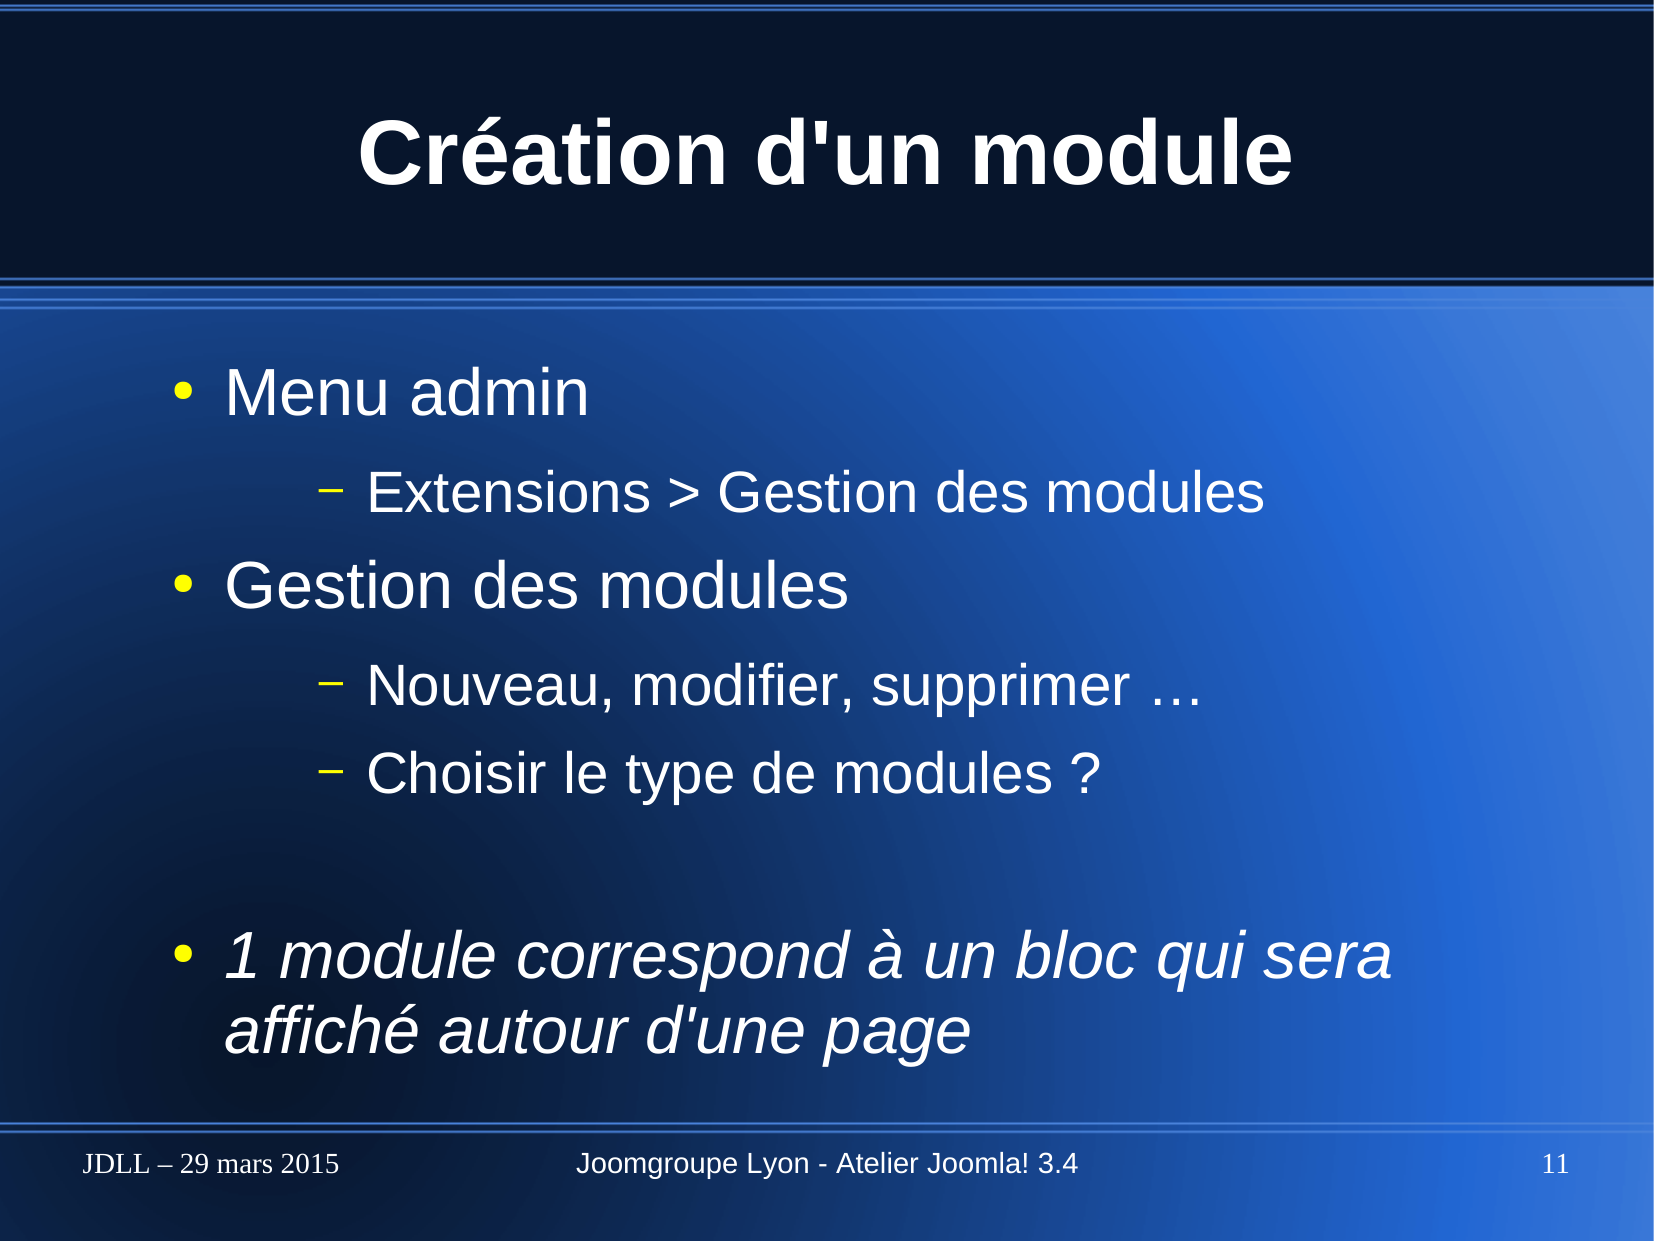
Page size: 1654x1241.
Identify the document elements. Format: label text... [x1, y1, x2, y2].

title Création d'un module [82, 49, 1571, 257]
list Menu admin Extensions > Gestion des modules Gestion des modules Nouveau, modifier, supprimer … Choisir le type de modules ? 1 module correspond à un bloc qui sera affiché autour d'une page [82, 355, 1571, 1174]
picture [0, 0, 1654, 1241]
